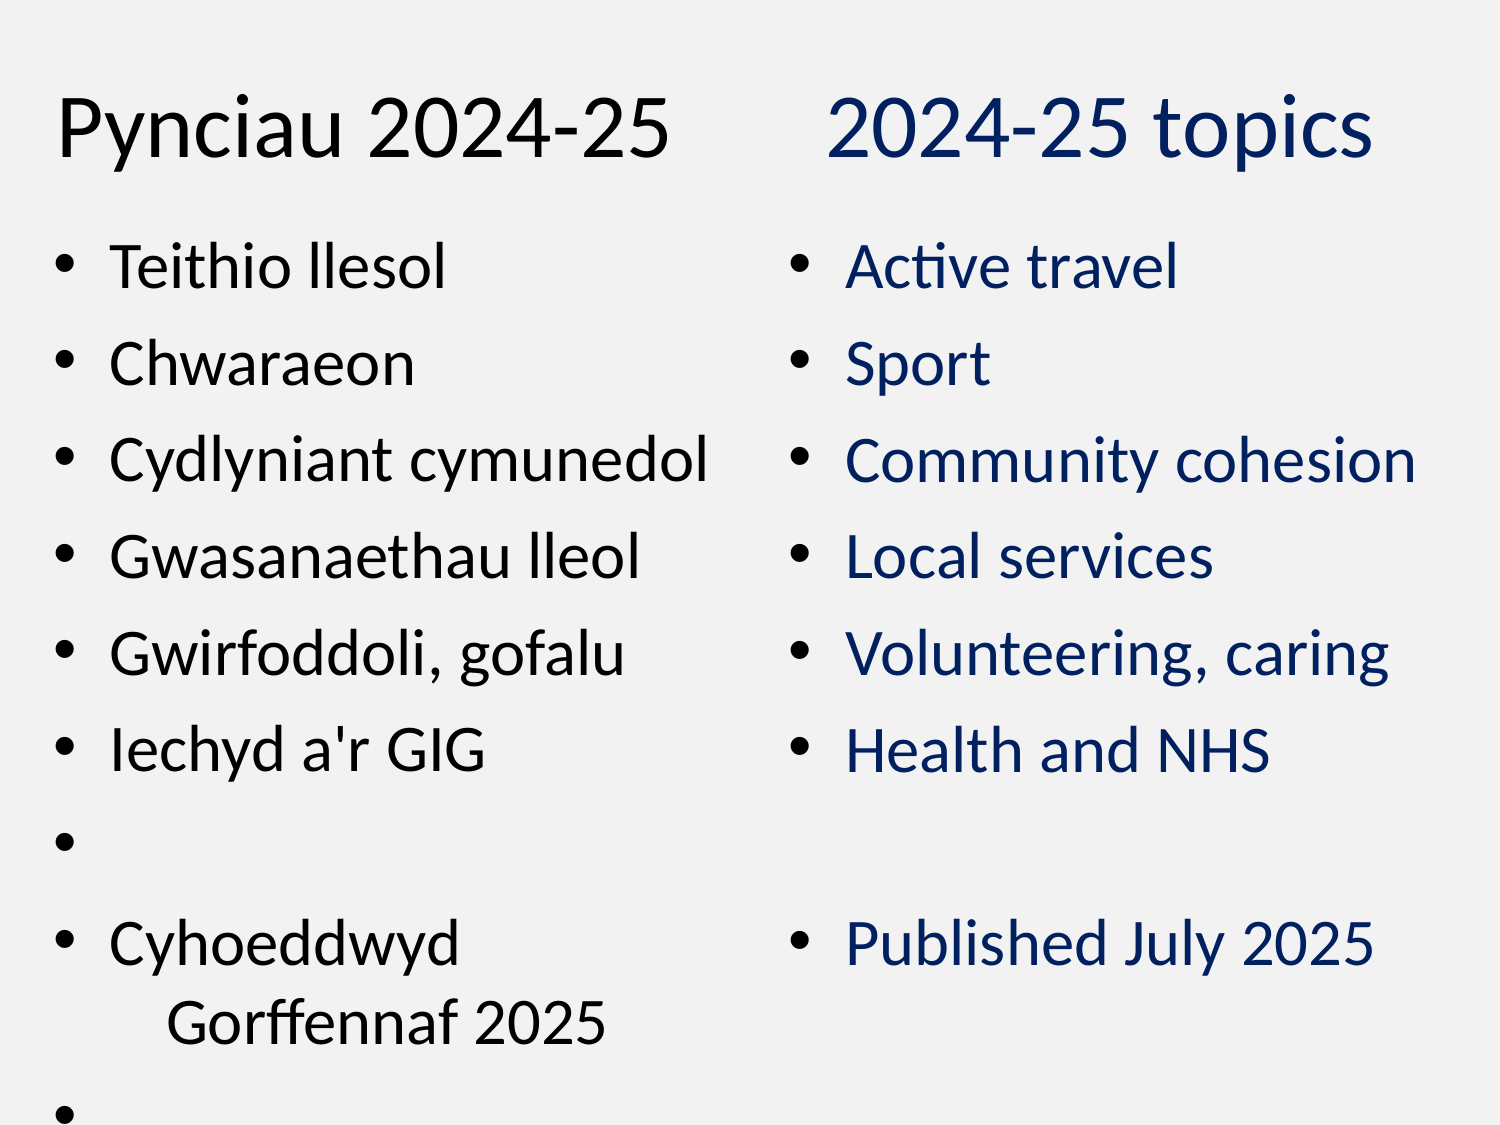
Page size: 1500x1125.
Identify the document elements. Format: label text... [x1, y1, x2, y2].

list Active travel Sport Community cohesion Local services Volunteering, caring Health and NHS Published July 2025 [773, 214, 1471, 1006]
title 2024-25 topics [773, 26, 1427, 215]
text_box Teithio llesol Chwaraeon Cydlyniant cymunedol Gwasanaethau lleol Gwirfoddoli, gofalu Iechyd a'r GIG Cyhoeddwyd Gorffennaf 2025 [38, 214, 736, 957]
text_box Pynciau 2024-25 [38, 26, 692, 215]
